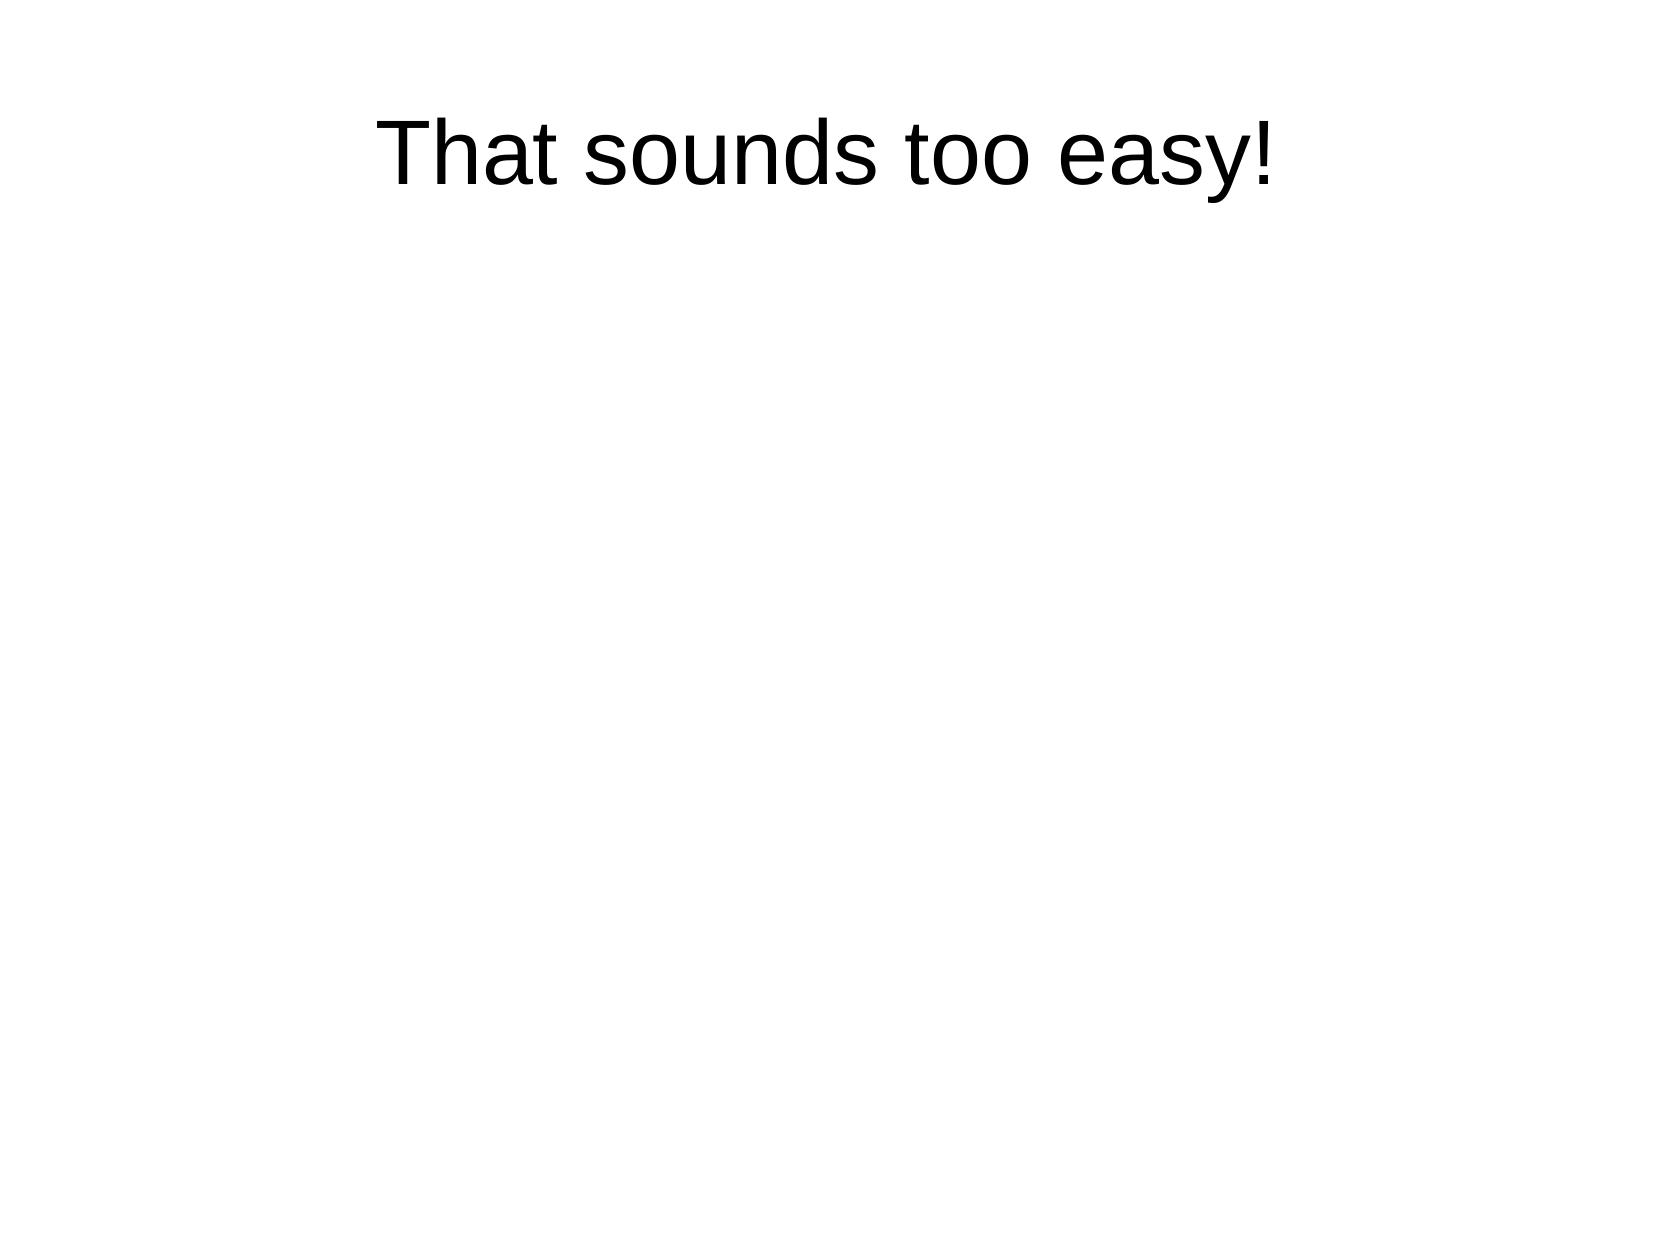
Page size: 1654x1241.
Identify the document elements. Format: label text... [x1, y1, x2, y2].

title That sounds too easy! [82, 56, 1571, 250]
